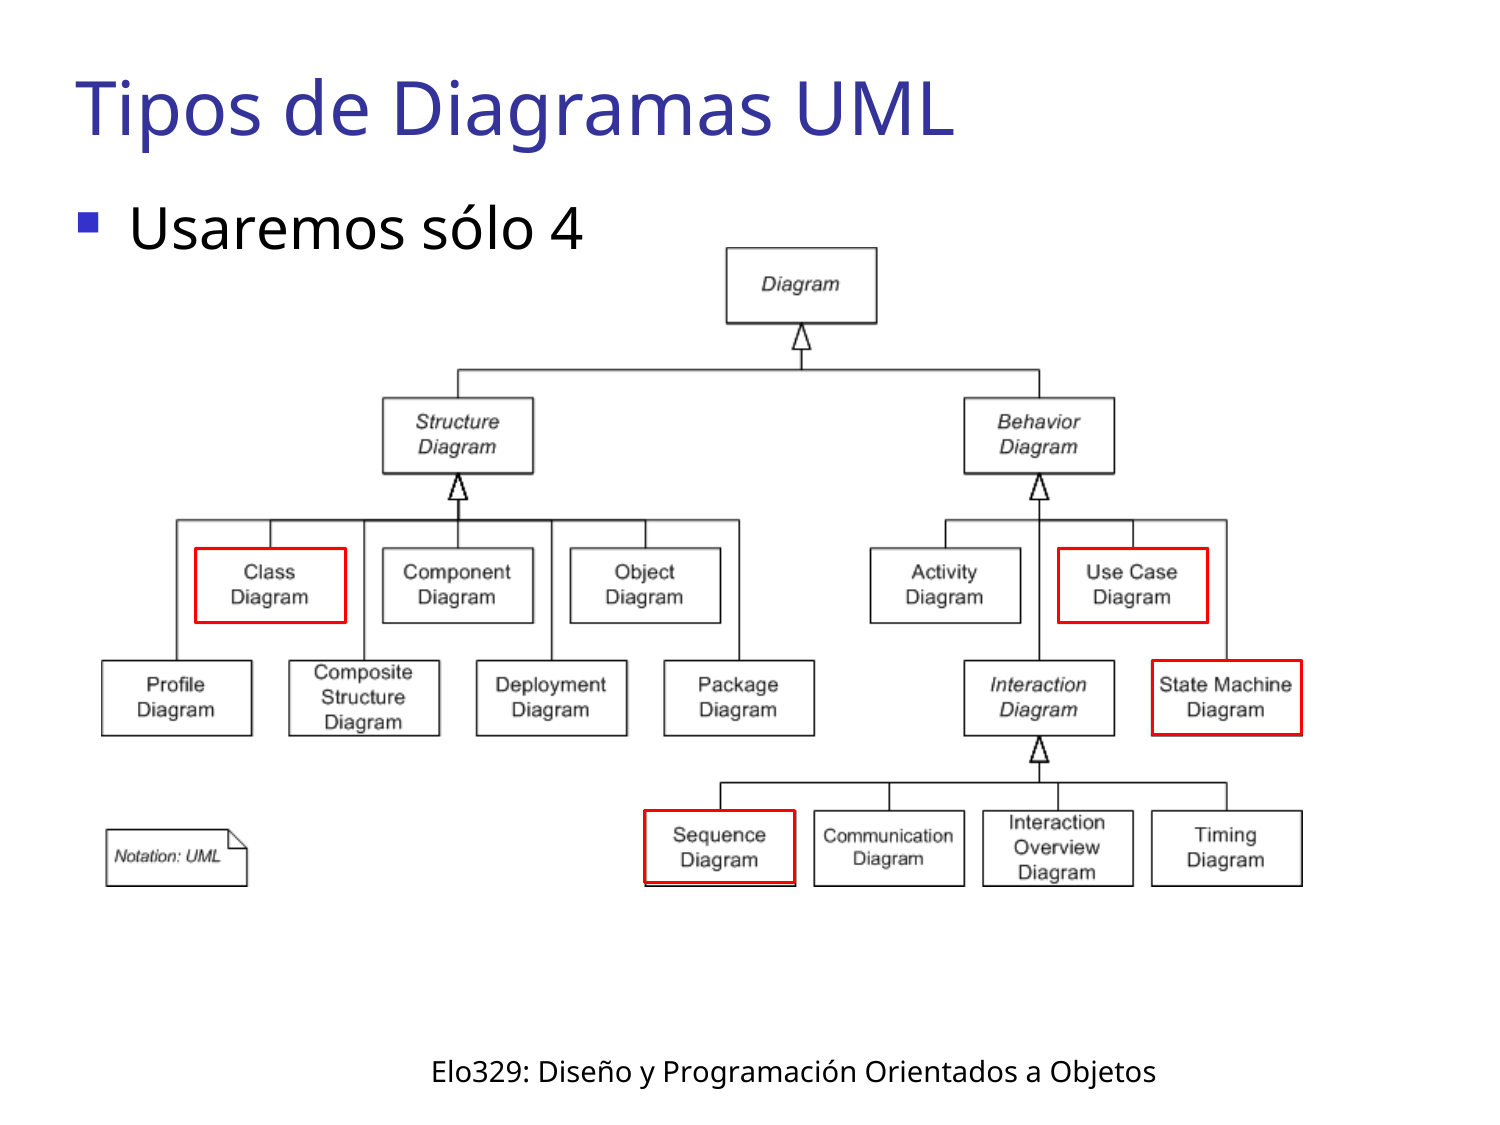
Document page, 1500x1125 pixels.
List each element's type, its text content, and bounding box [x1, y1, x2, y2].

list Usaremos sólo 4 [75, 187, 1446, 1036]
title Tipos de Diagramas UML [75, 25, 1449, 188]
